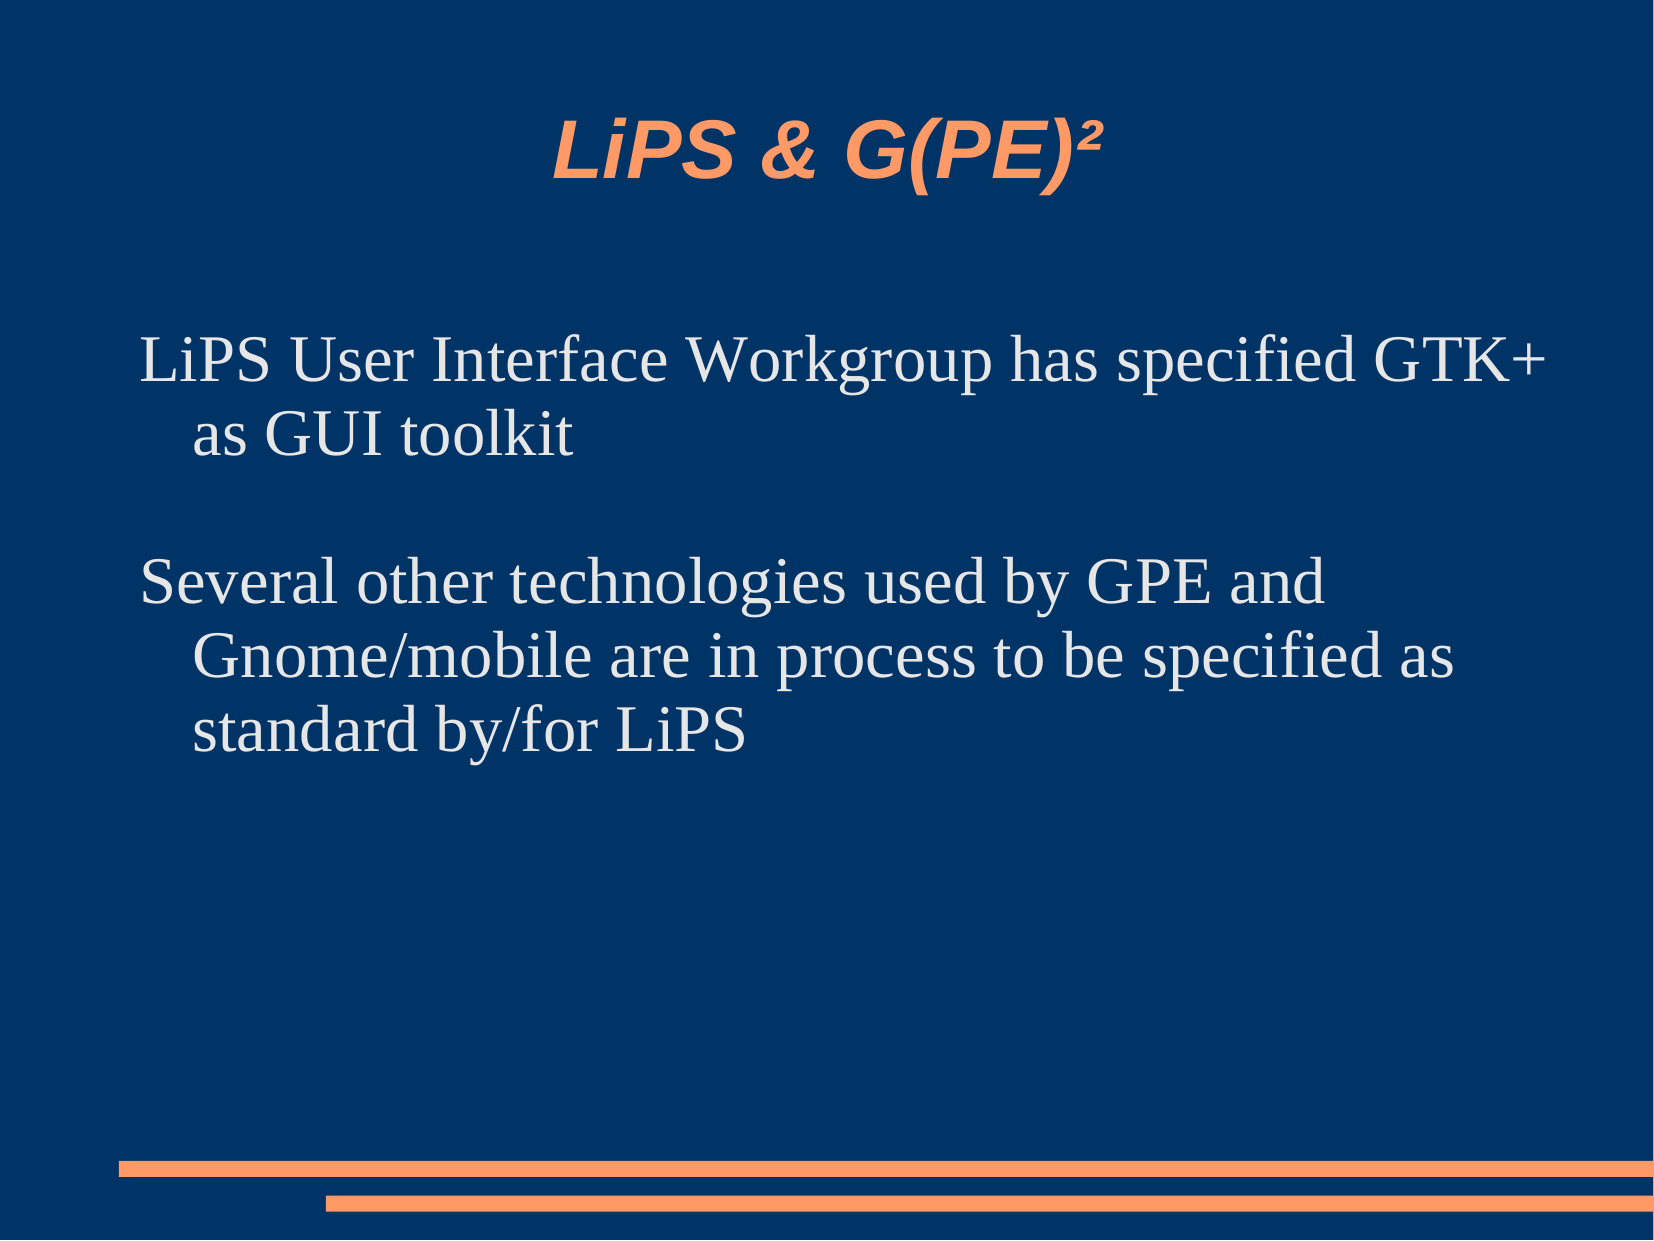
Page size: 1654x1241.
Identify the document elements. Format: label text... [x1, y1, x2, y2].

title LiPS & G(PE)² [121, 53, 1534, 247]
list LiPS User Interface Workgroup has specified GTK+ as GUI toolkit Several other technologies used by GPE and Gnome/mobile are in process to be specified as standard by/for LiPS [121, 322, 1561, 1118]
